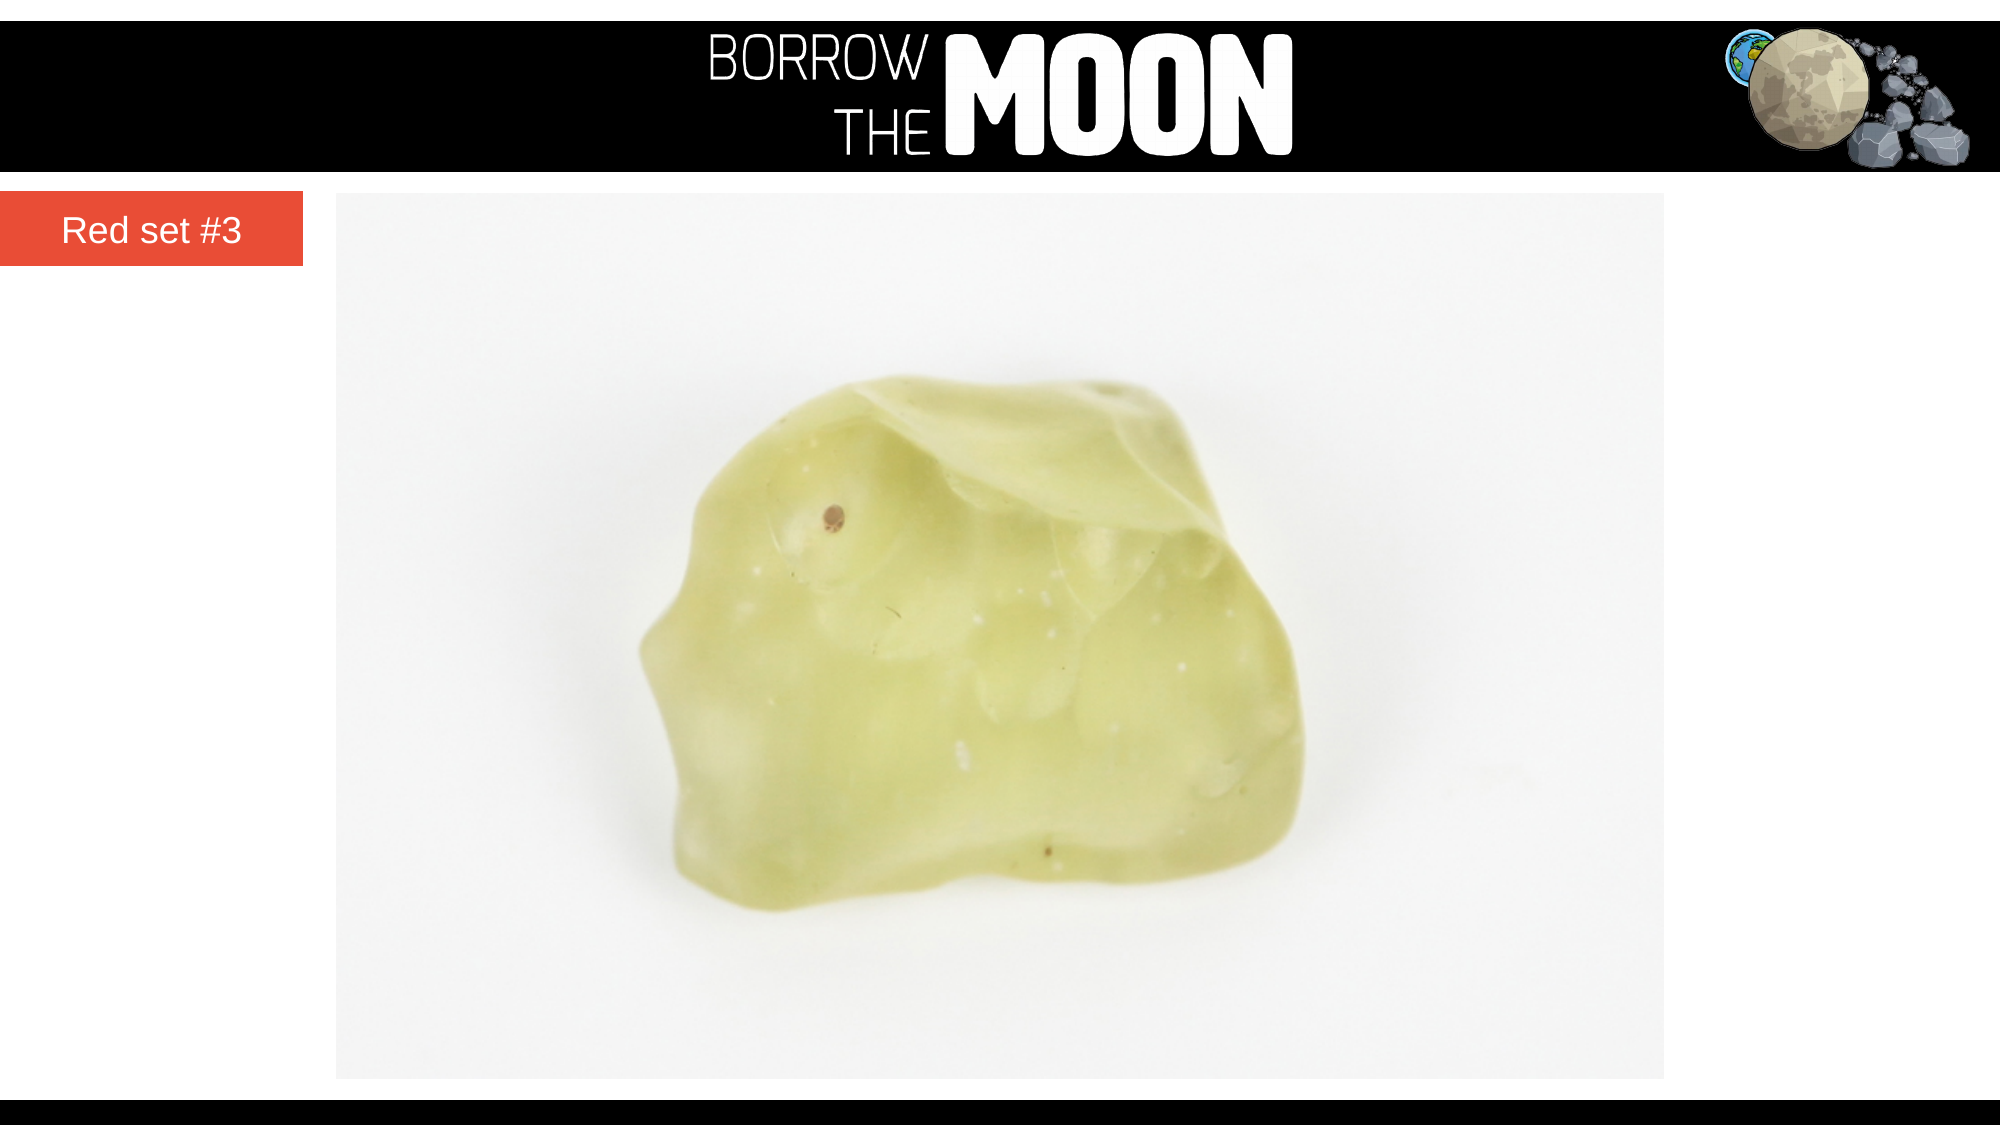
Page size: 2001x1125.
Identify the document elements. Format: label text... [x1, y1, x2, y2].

picture [336, 193, 1664, 1079]
text_box Red set #3 [0, 191, 303, 266]
